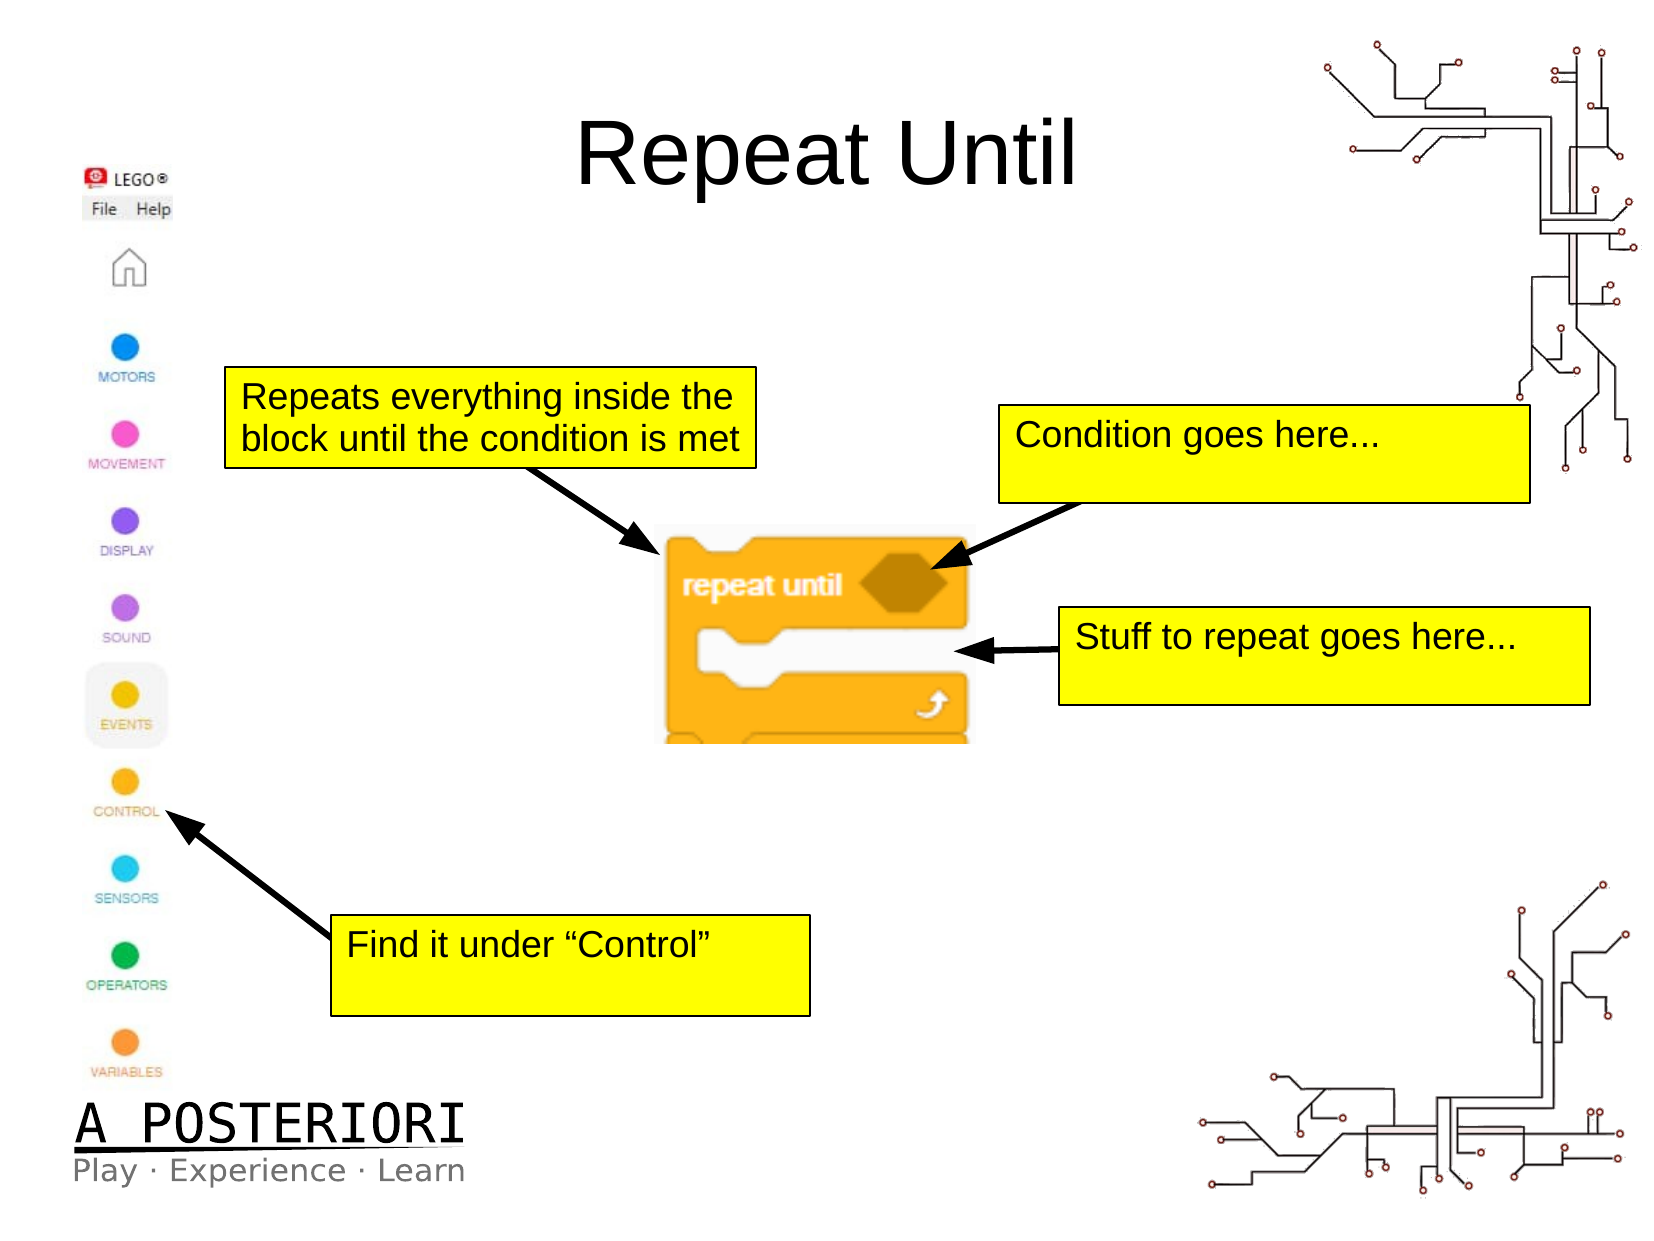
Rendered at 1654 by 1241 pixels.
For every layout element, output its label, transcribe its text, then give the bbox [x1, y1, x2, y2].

picture [1177, 863, 1635, 1200]
text_box Repeats everything inside the block until the condition is met [225, 367, 756, 469]
text_box Stuff to repeat goes here... [1059, 607, 1591, 706]
title Repeat Until [82, 49, 1571, 257]
text_box Find it under “Control” [330, 915, 811, 1016]
picture [1305, 35, 1643, 495]
picture [82, 164, 173, 1096]
text_box Condition goes here... [999, 405, 1531, 503]
picture [654, 524, 976, 744]
